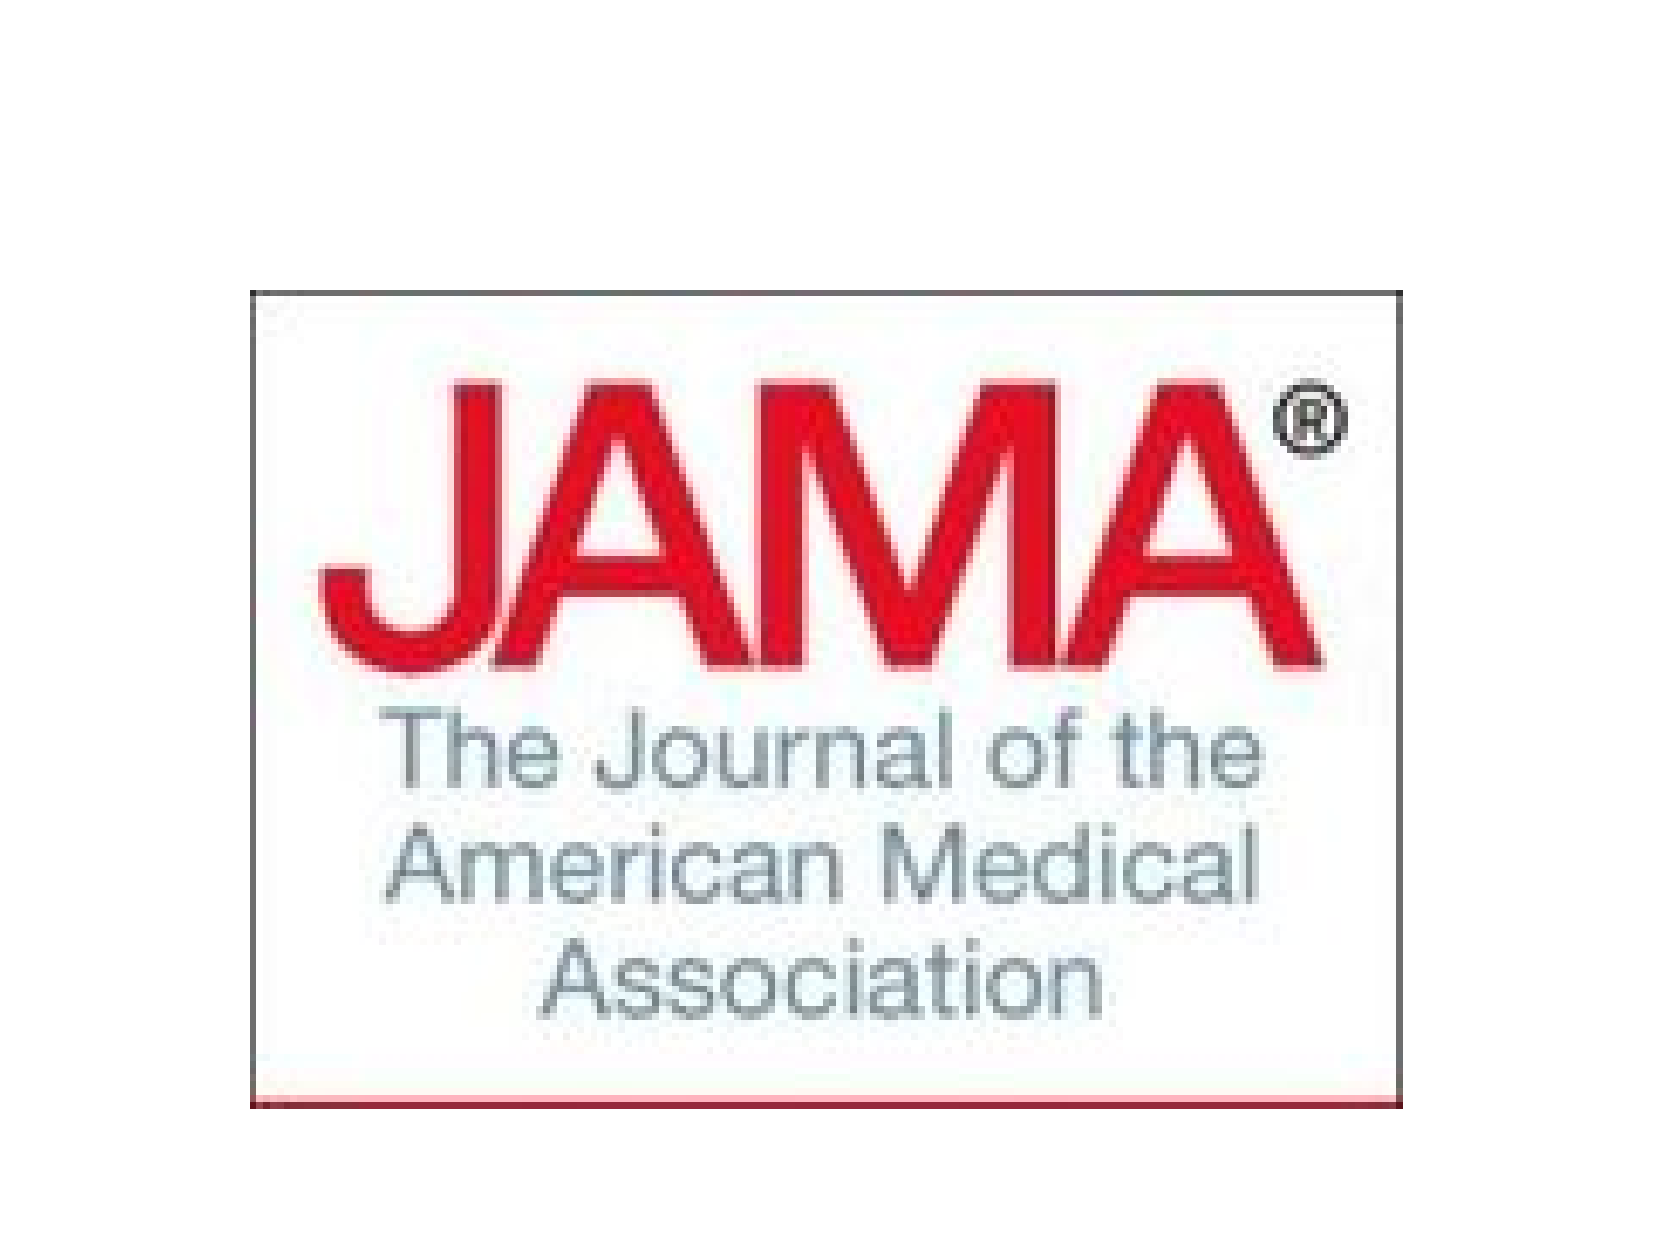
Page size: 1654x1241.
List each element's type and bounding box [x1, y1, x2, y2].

picture [250, 290, 1403, 1109]
